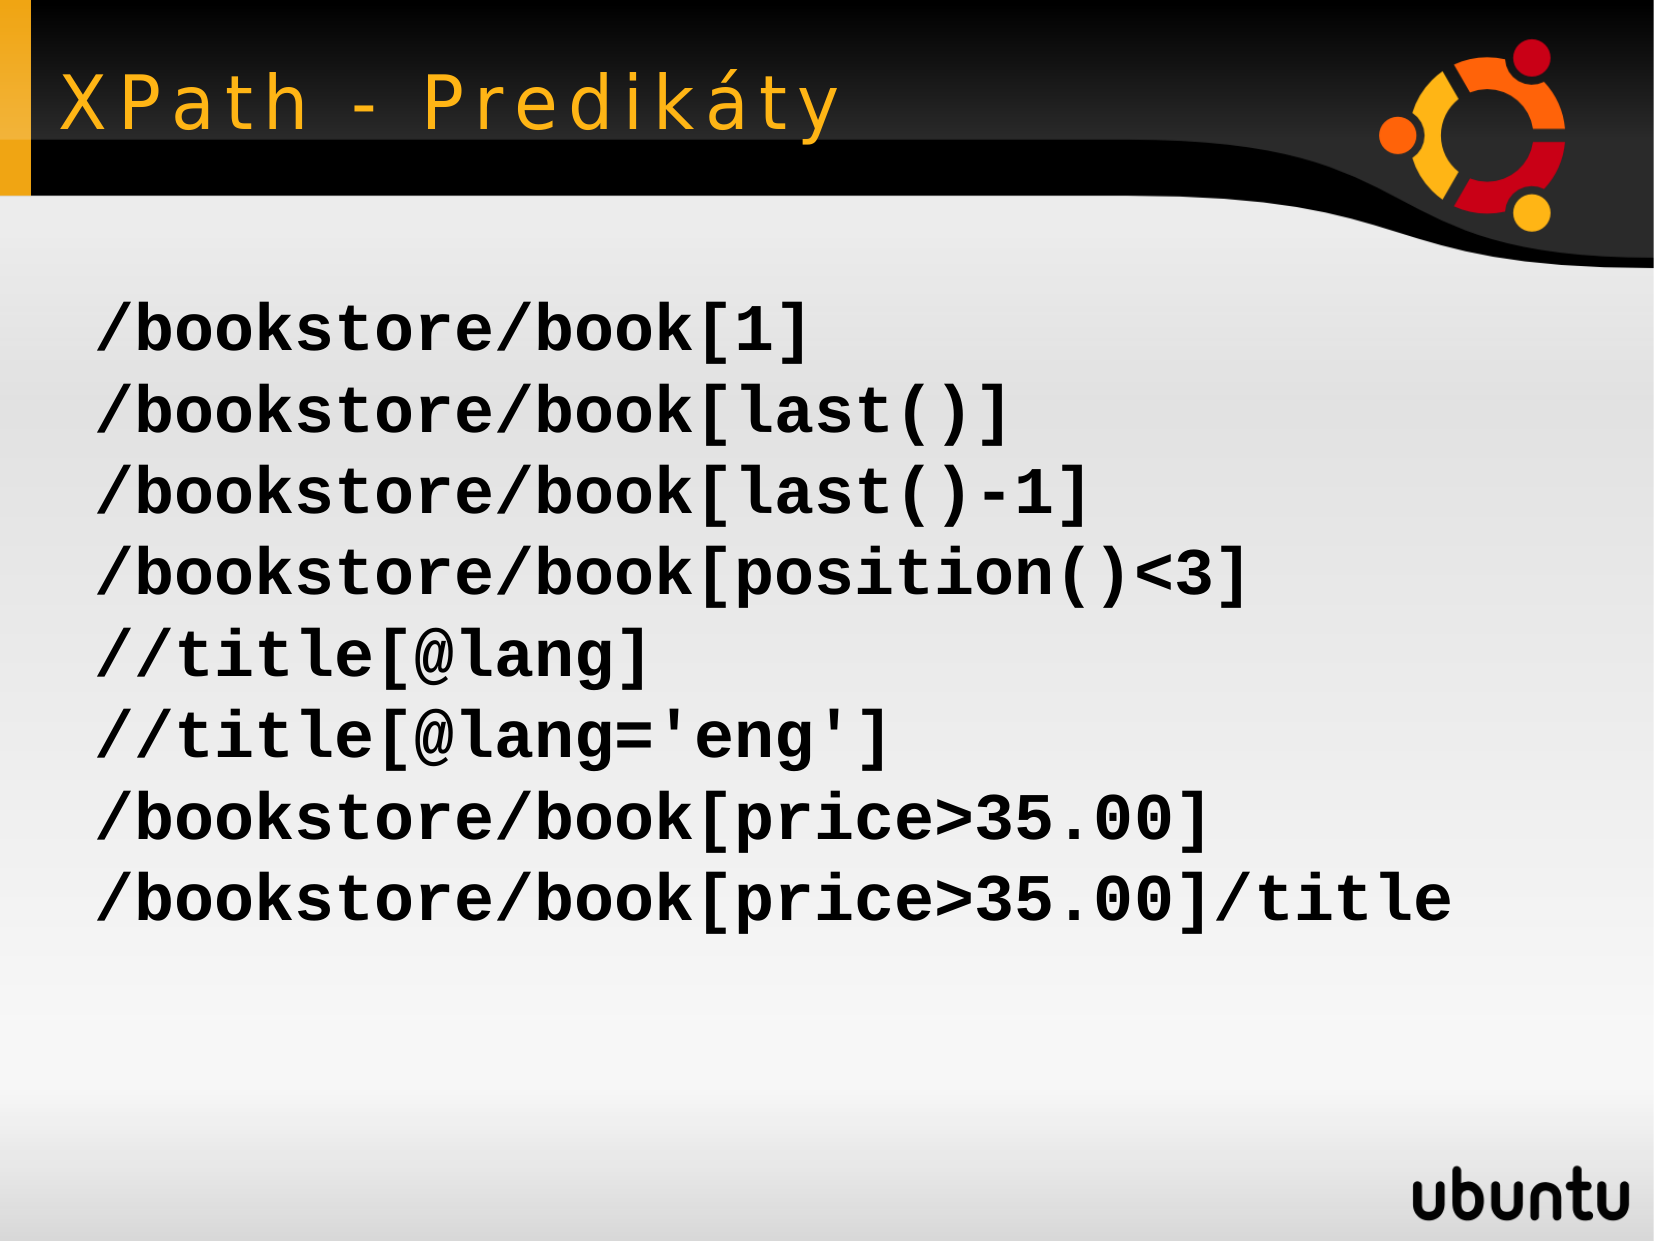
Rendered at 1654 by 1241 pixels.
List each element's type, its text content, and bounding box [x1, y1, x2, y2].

picture [0, 0, 1654, 1241]
title XPath - Predikáty [59, 29, 1270, 178]
list /bookstore/book[1] /bookstore/book[last()] /bookstore/book[last()-1] /bookstore/book[position()<3] //title[@lang] //title[@lang='eng'] /bookstore/book[price>35.00] /bookstore/book[price>35.00]/title [76, 295, 1565, 1114]
